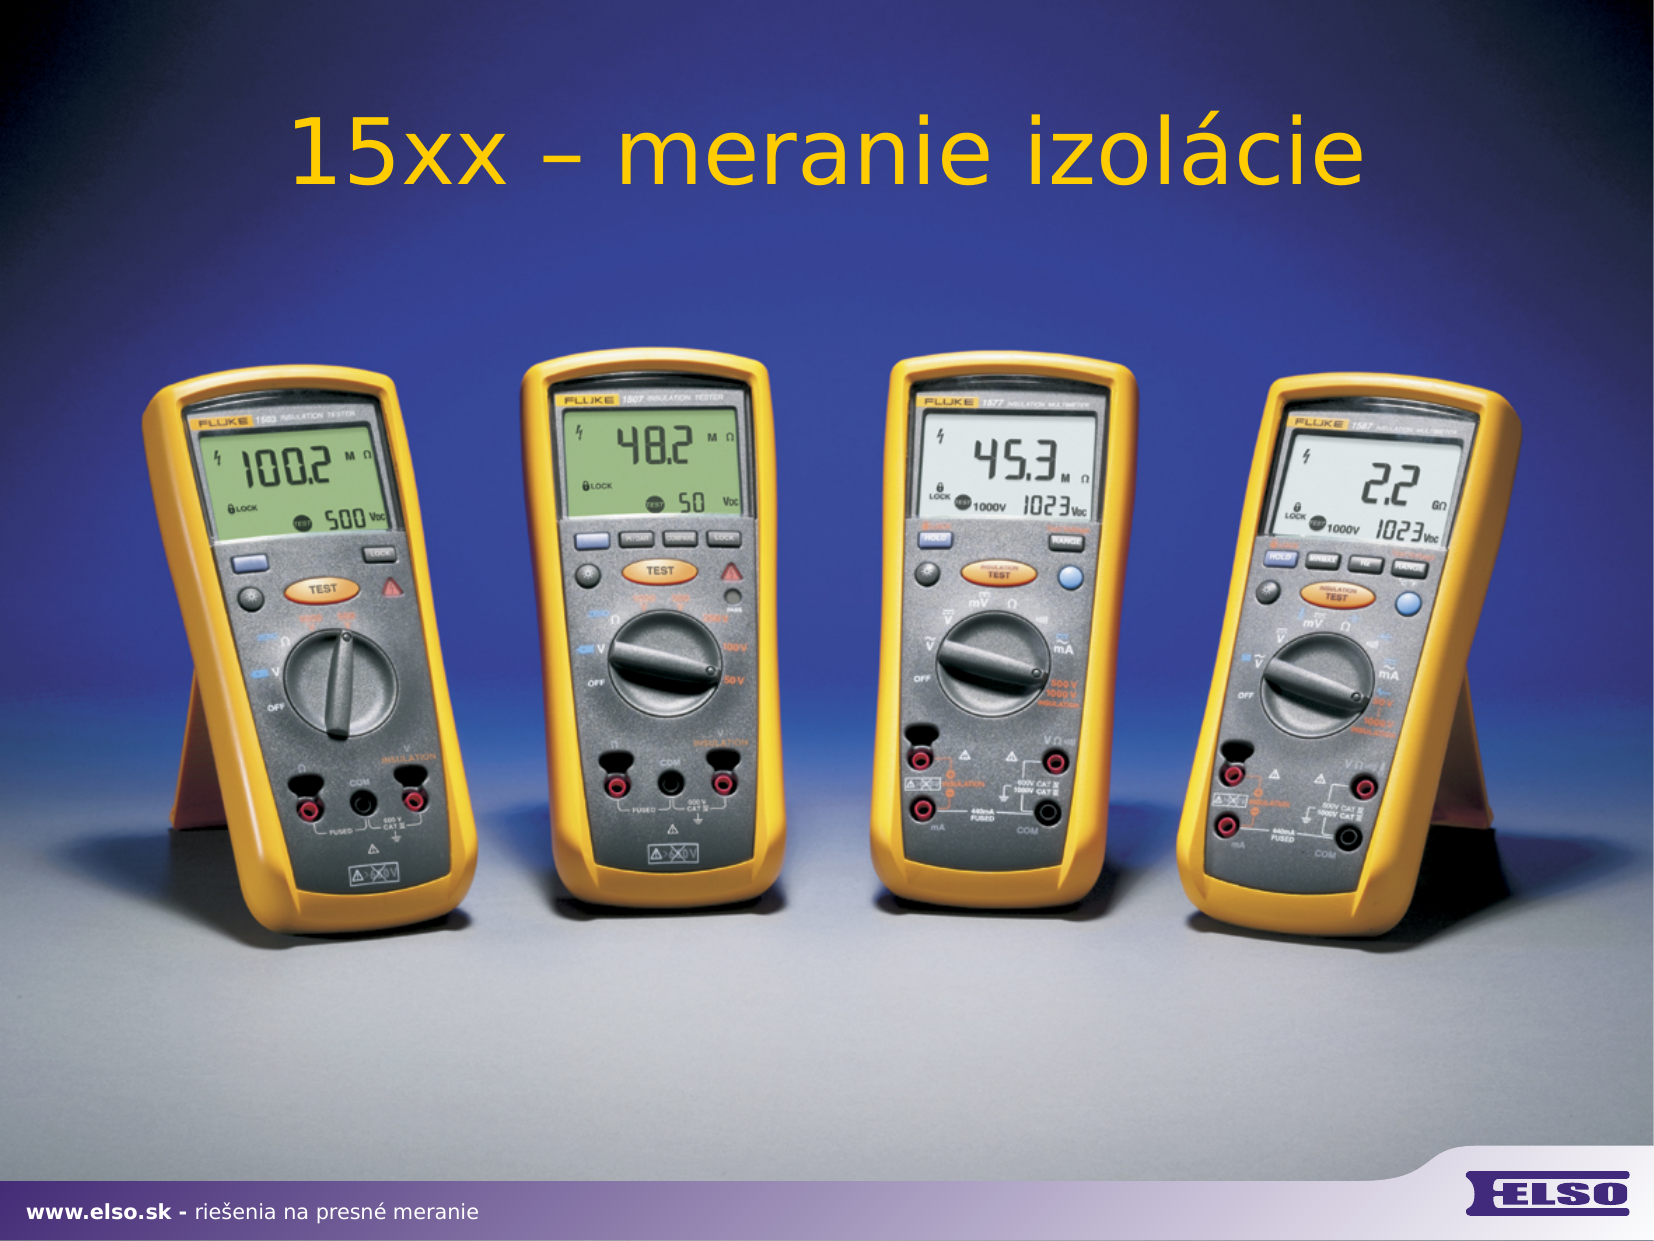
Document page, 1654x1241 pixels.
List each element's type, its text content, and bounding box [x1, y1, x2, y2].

picture [0, 0, 1654, 1181]
title 15xx – meranie izolácie [82, 49, 1571, 257]
